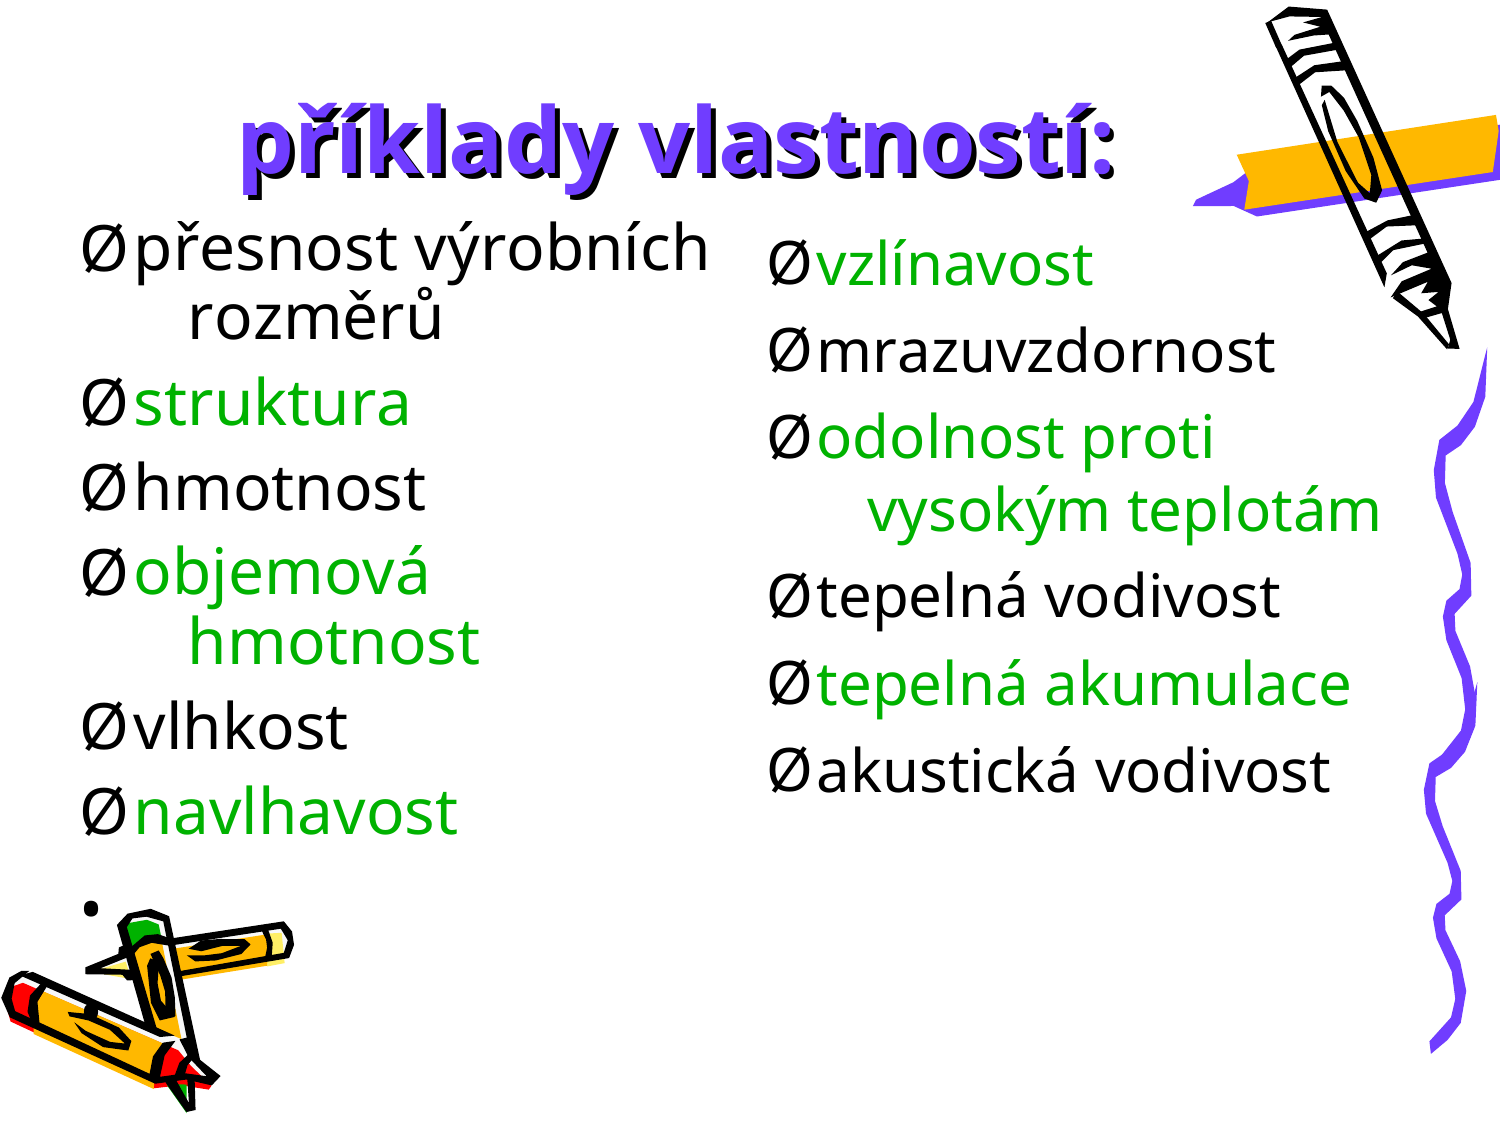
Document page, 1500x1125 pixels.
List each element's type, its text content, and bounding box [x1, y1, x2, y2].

list vzlínavost mrazuvzdornost odolnost proti vysokým teplotám tepelná vodivost tepelná akumulace akustická vodivost [751, 217, 1400, 953]
title příklady vlastností: [112, 0, 1240, 199]
list přesnost výrobních rozměrů struktura hmotnost objemová hmotnost vlhkost navlhavost [64, 208, 732, 901]
